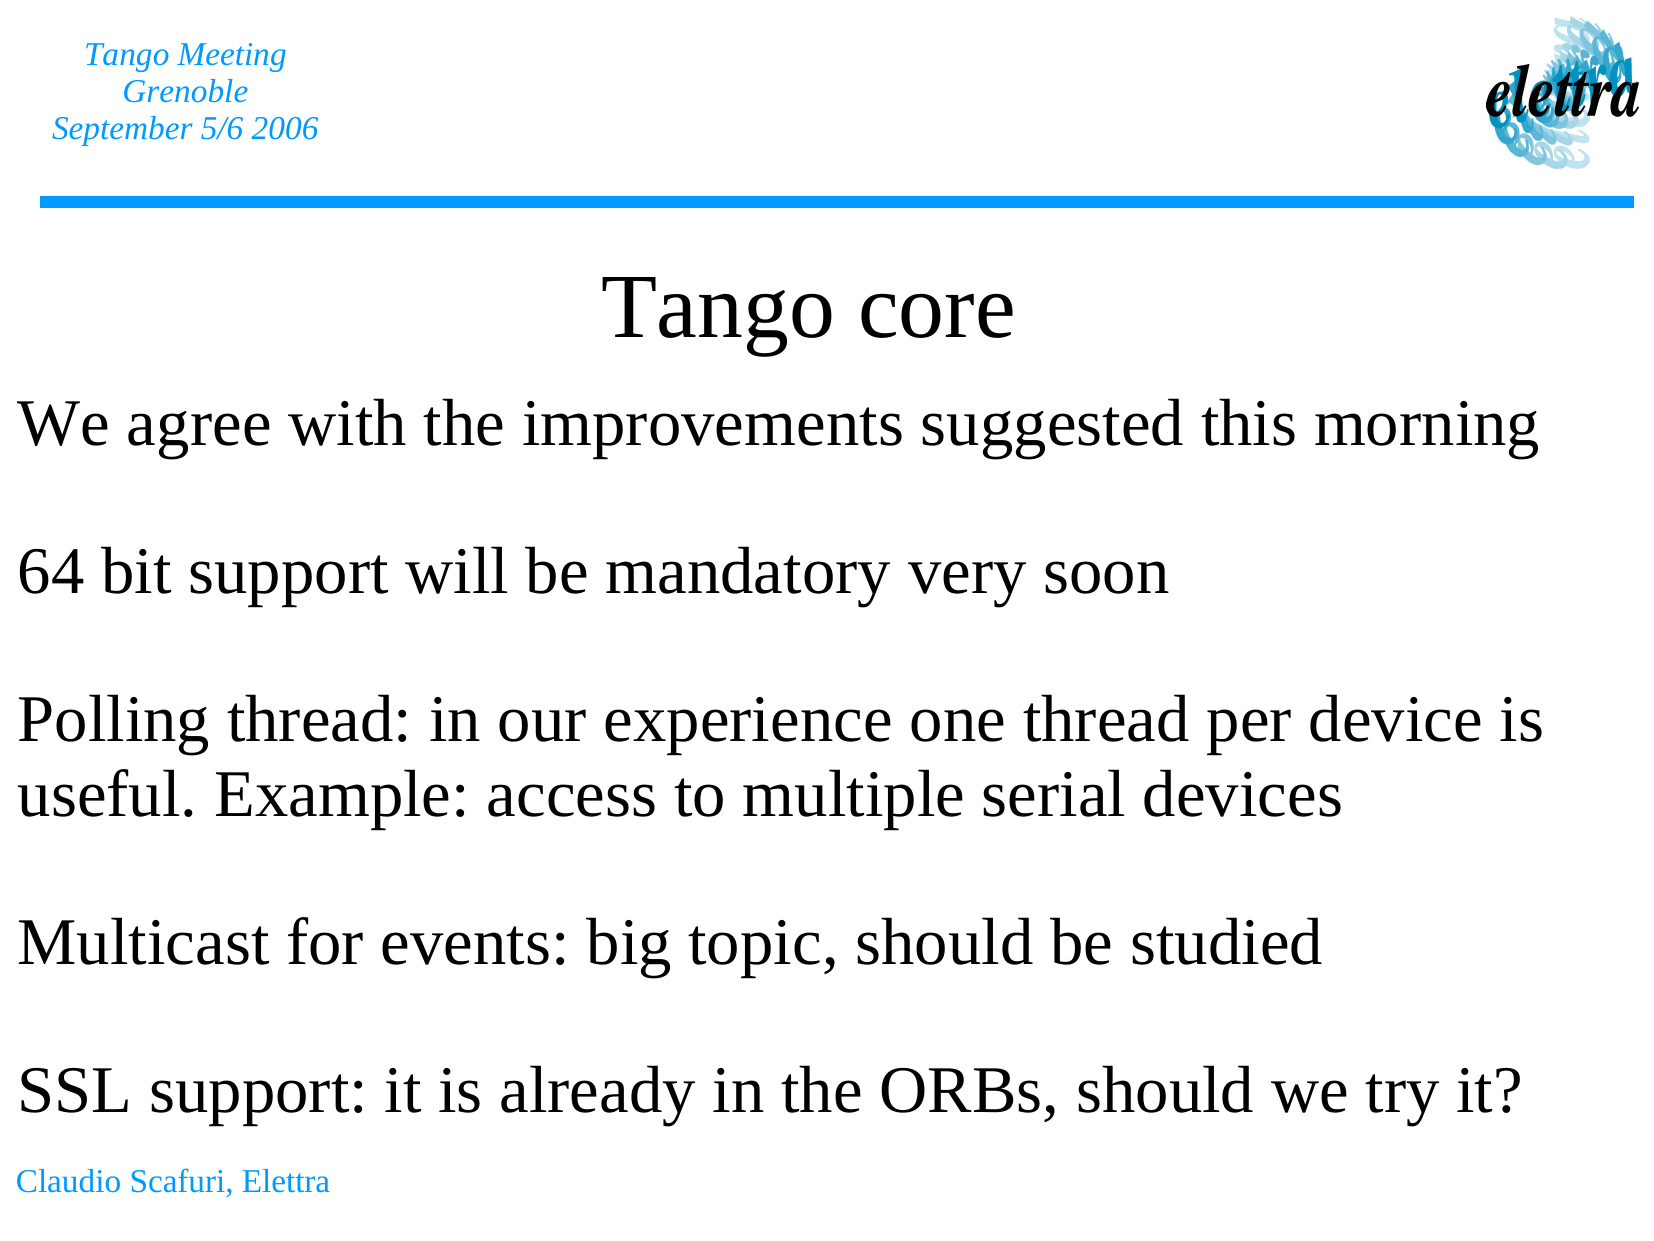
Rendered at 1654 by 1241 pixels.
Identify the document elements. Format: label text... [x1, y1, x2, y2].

picture [1486, 16, 1639, 169]
title Tango core [102, 219, 1515, 386]
subtitle We agree with the improvements suggested this morning 64 bit support will be mandatory very soon Polling thread: in our experience one thread per device is useful. Example: access to multiple serial devices Multicast for events: big topic, should be studied SSL support: it is already in the ORBs, should we try it? [17, 386, 1638, 1201]
